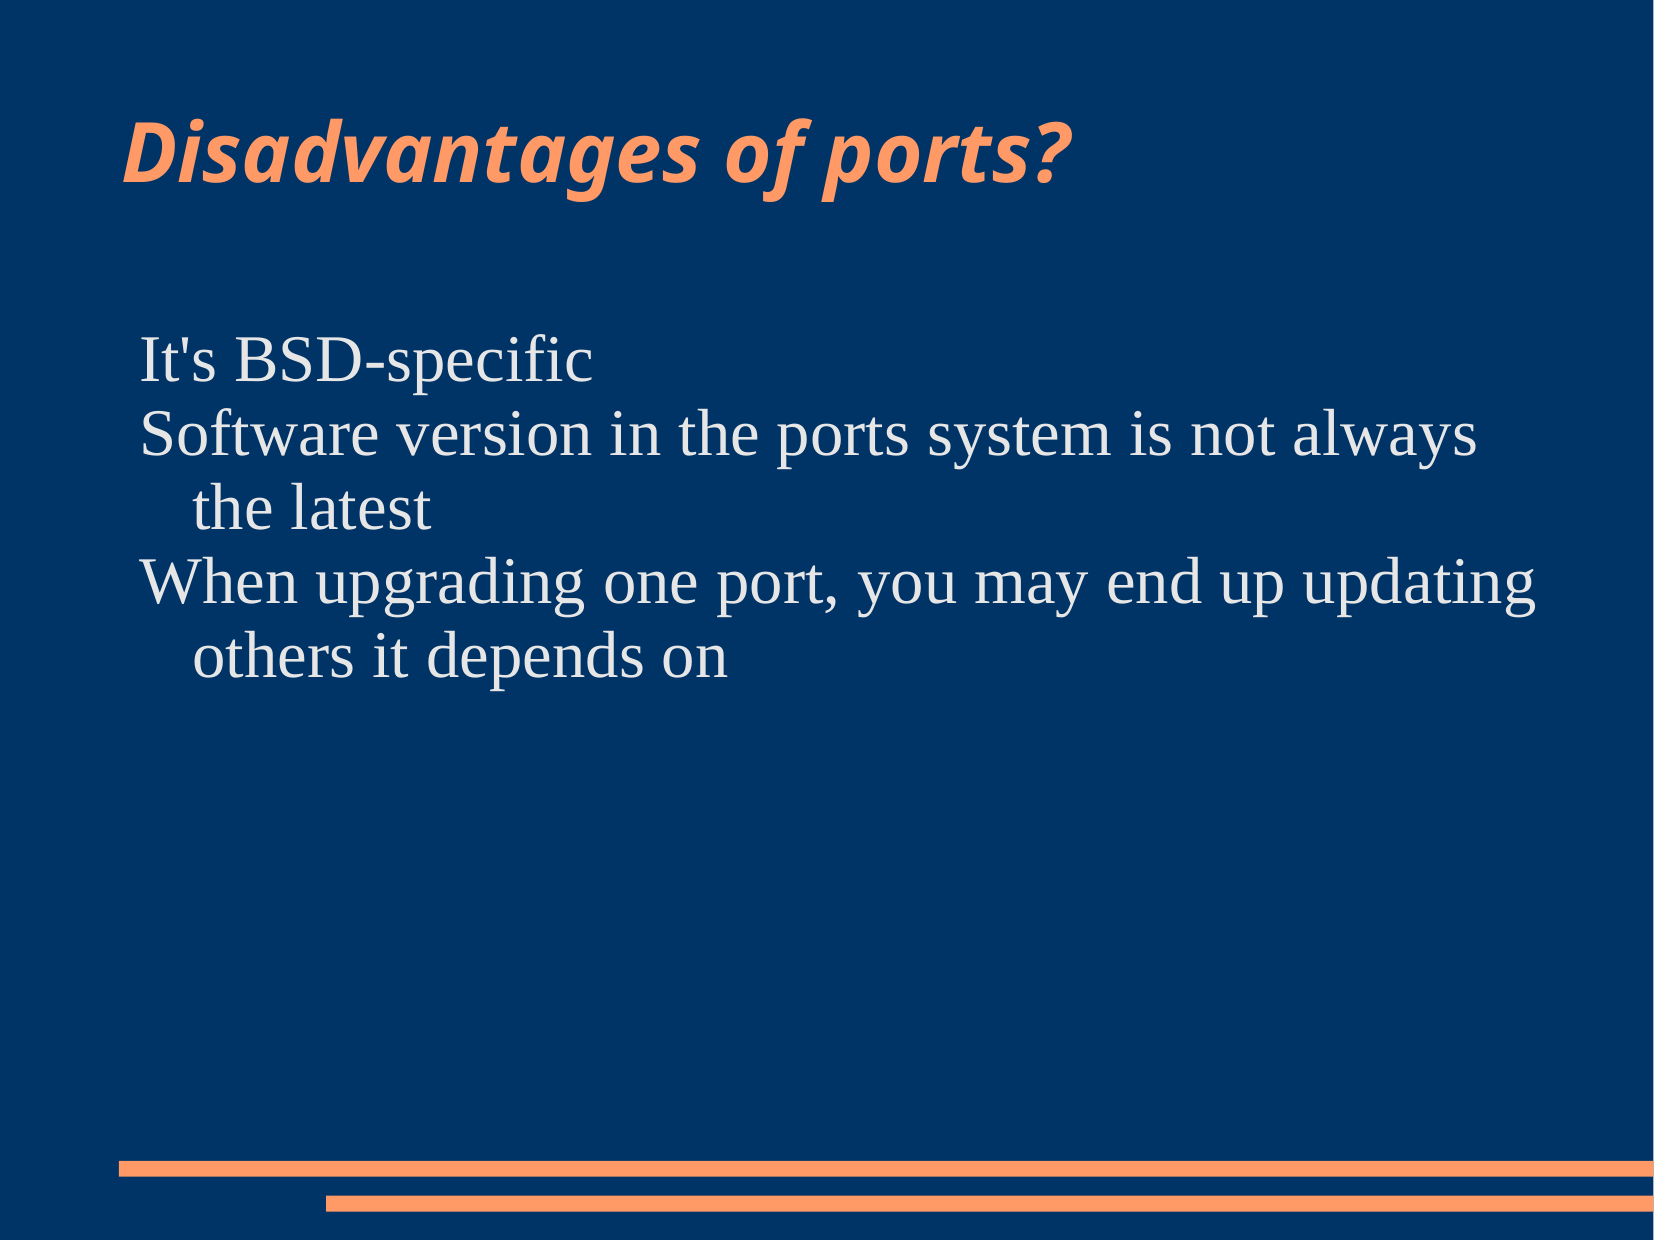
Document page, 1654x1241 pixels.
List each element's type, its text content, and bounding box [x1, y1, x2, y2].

list It's BSD-specific Software version in the ports system is not always the latest When upgrading one port, you may end up updating others it depends on [121, 322, 1561, 1132]
title Disadvantages of ports? [121, 46, 1534, 254]
